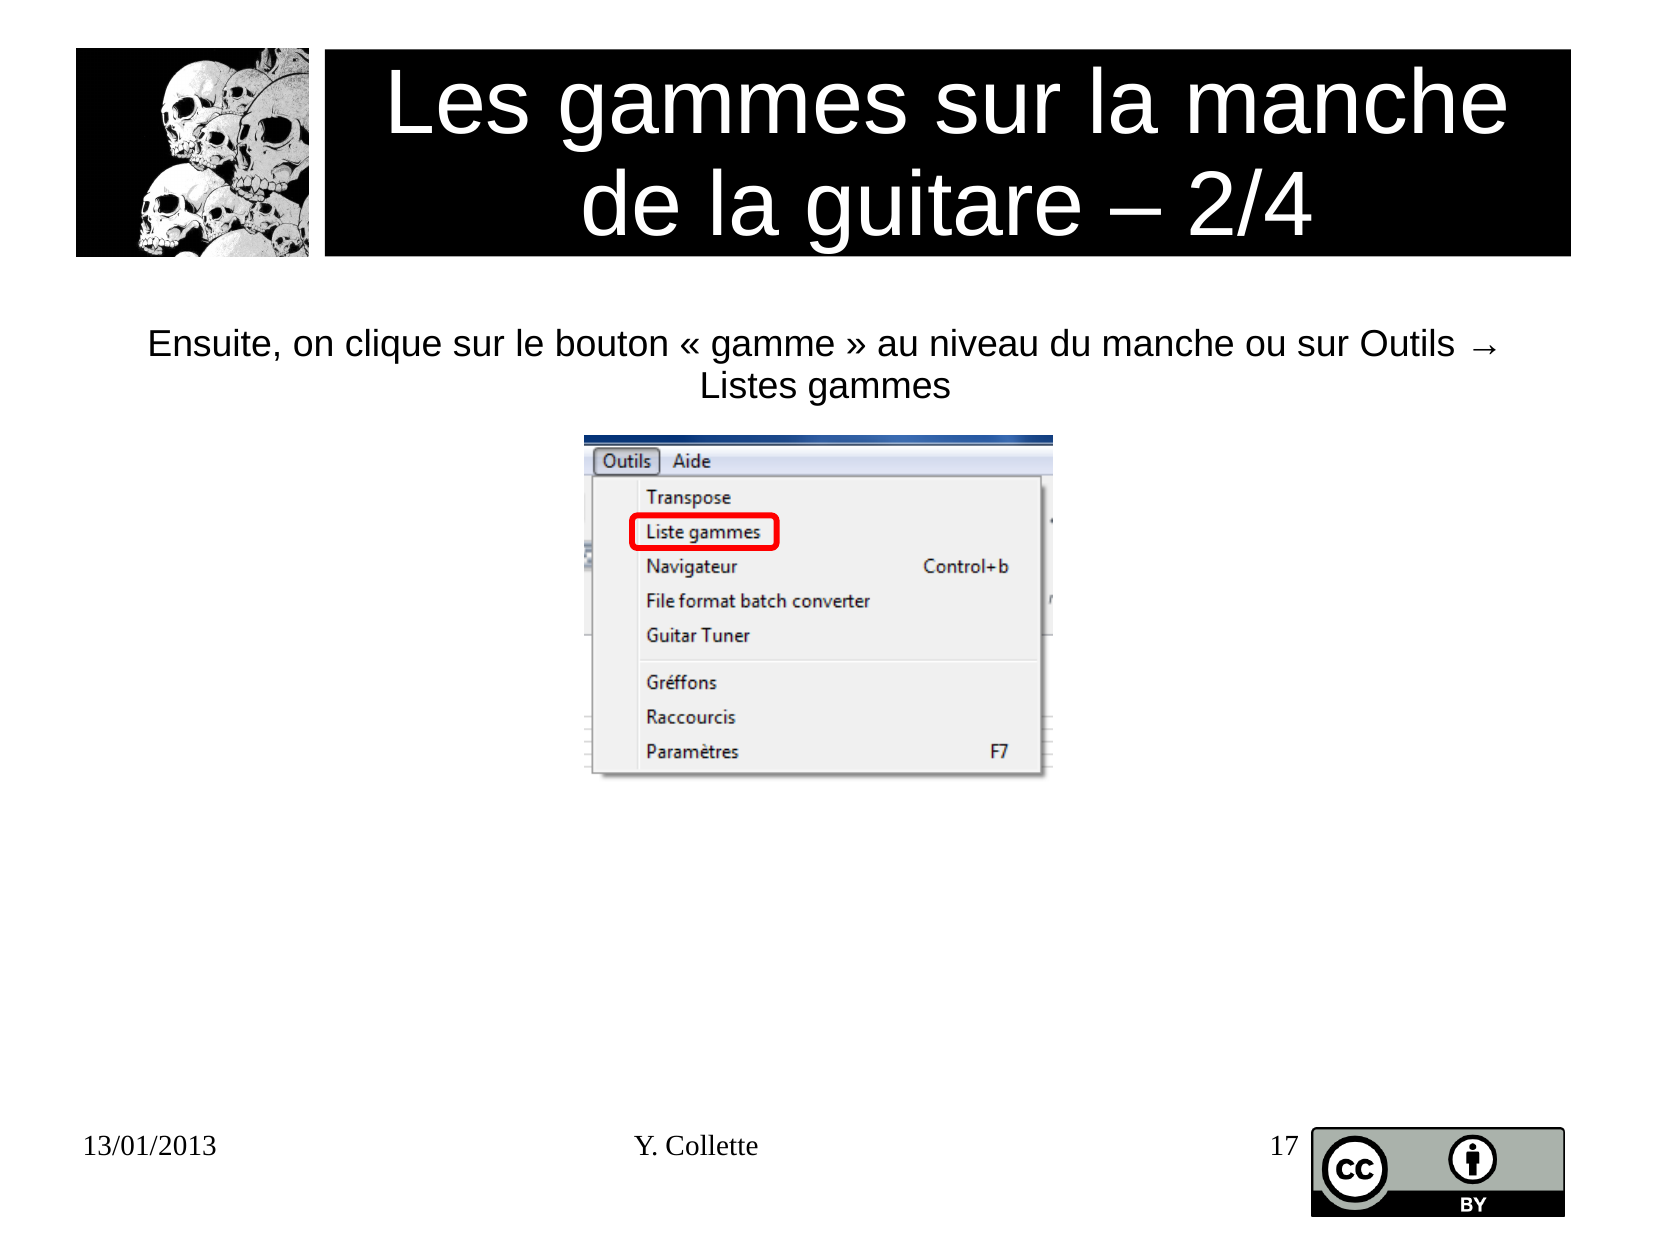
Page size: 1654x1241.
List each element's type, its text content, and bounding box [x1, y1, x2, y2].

text_box Ensuite, on clique sur le bouton « gamme » au niveau du manche ou sur Outils → Listes gammes [93, 314, 1558, 414]
picture [76, 48, 309, 257]
picture [584, 435, 1053, 782]
title Les gammes sur la manche de la guitare – 2/4 [324, 49, 1571, 257]
picture [1311, 1127, 1565, 1217]
